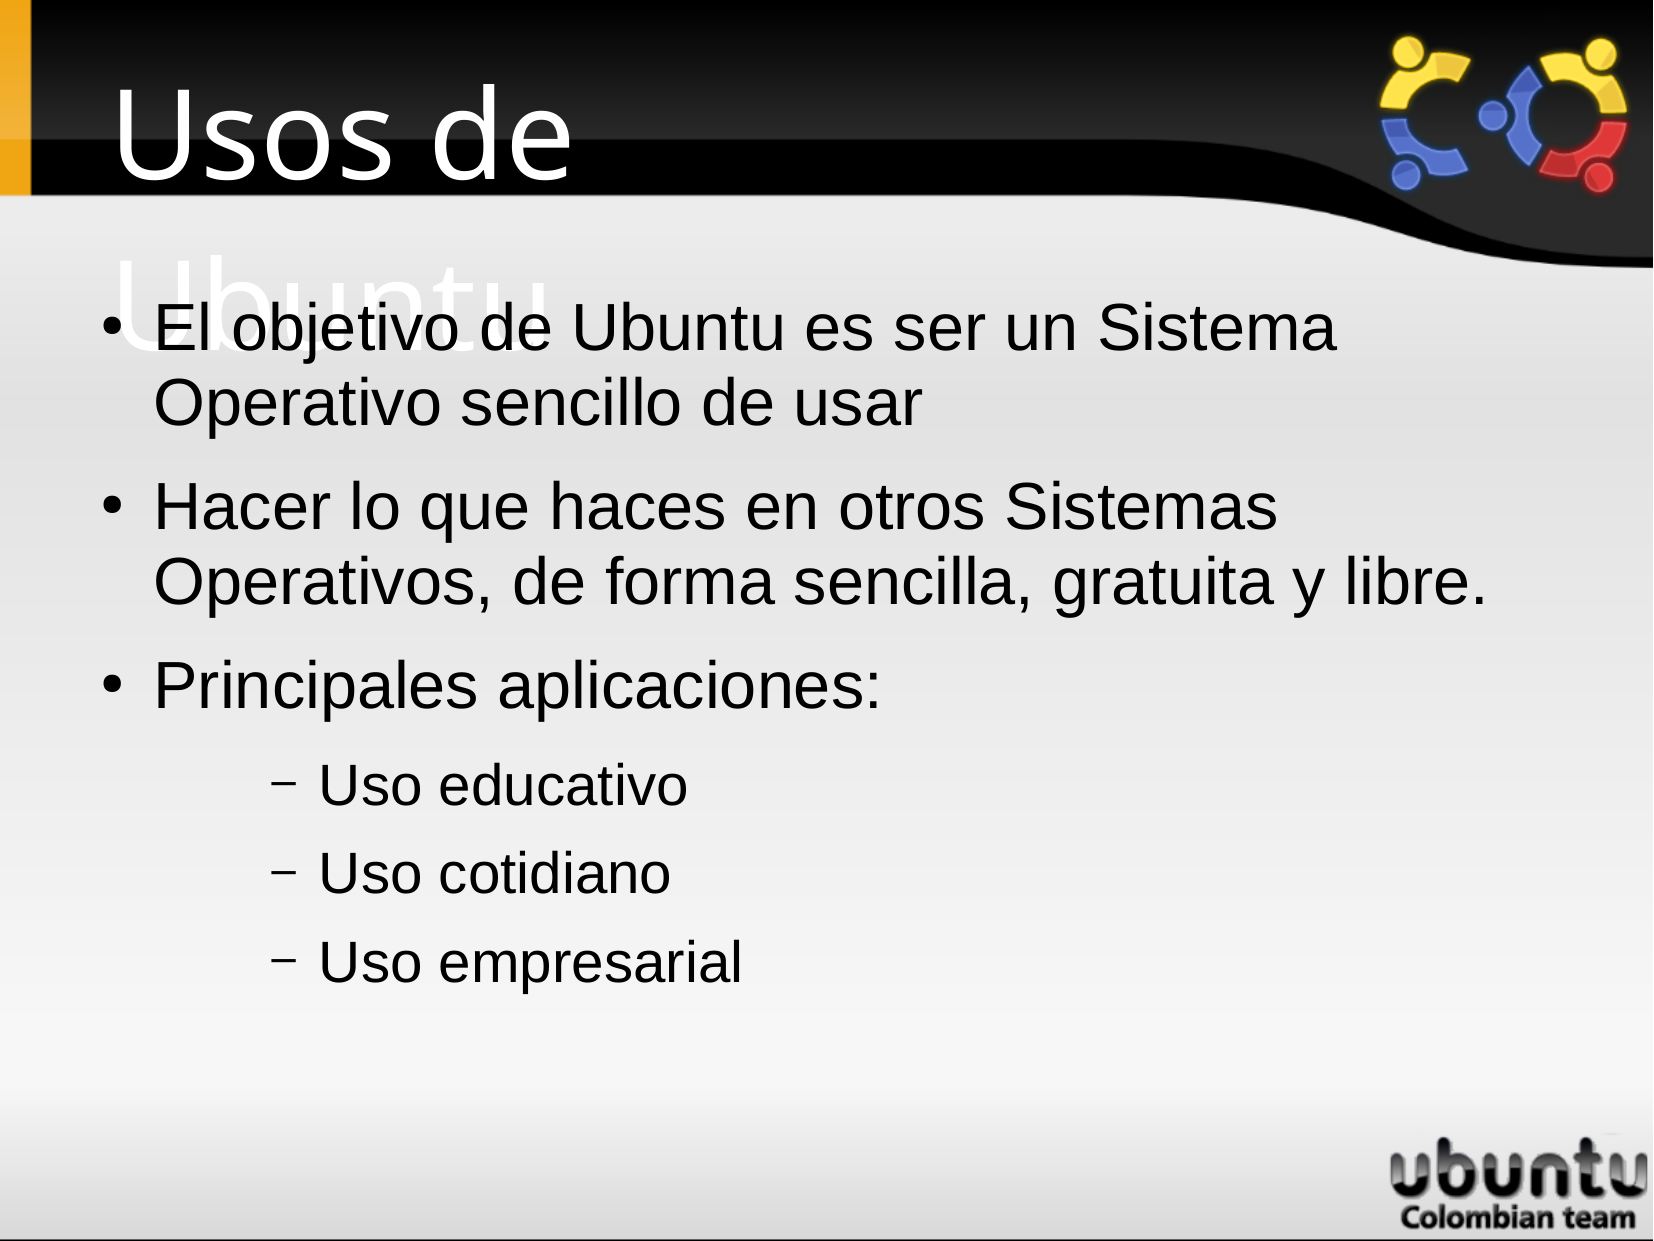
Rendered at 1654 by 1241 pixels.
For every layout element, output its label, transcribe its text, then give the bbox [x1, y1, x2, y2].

text_box Usos de Ubuntu [94, 38, 1040, 178]
list El objetivo de Ubuntu es ser un Sistema Operativo sencillo de usar Hacer lo que haces en otros Sistemas Operativos, de forma sencilla, gratuita y libre. Principales aplicaciones: Uso educativo Uso cotidiano Uso empresarial [82, 290, 1571, 1109]
picture [0, 0, 1653, 1241]
